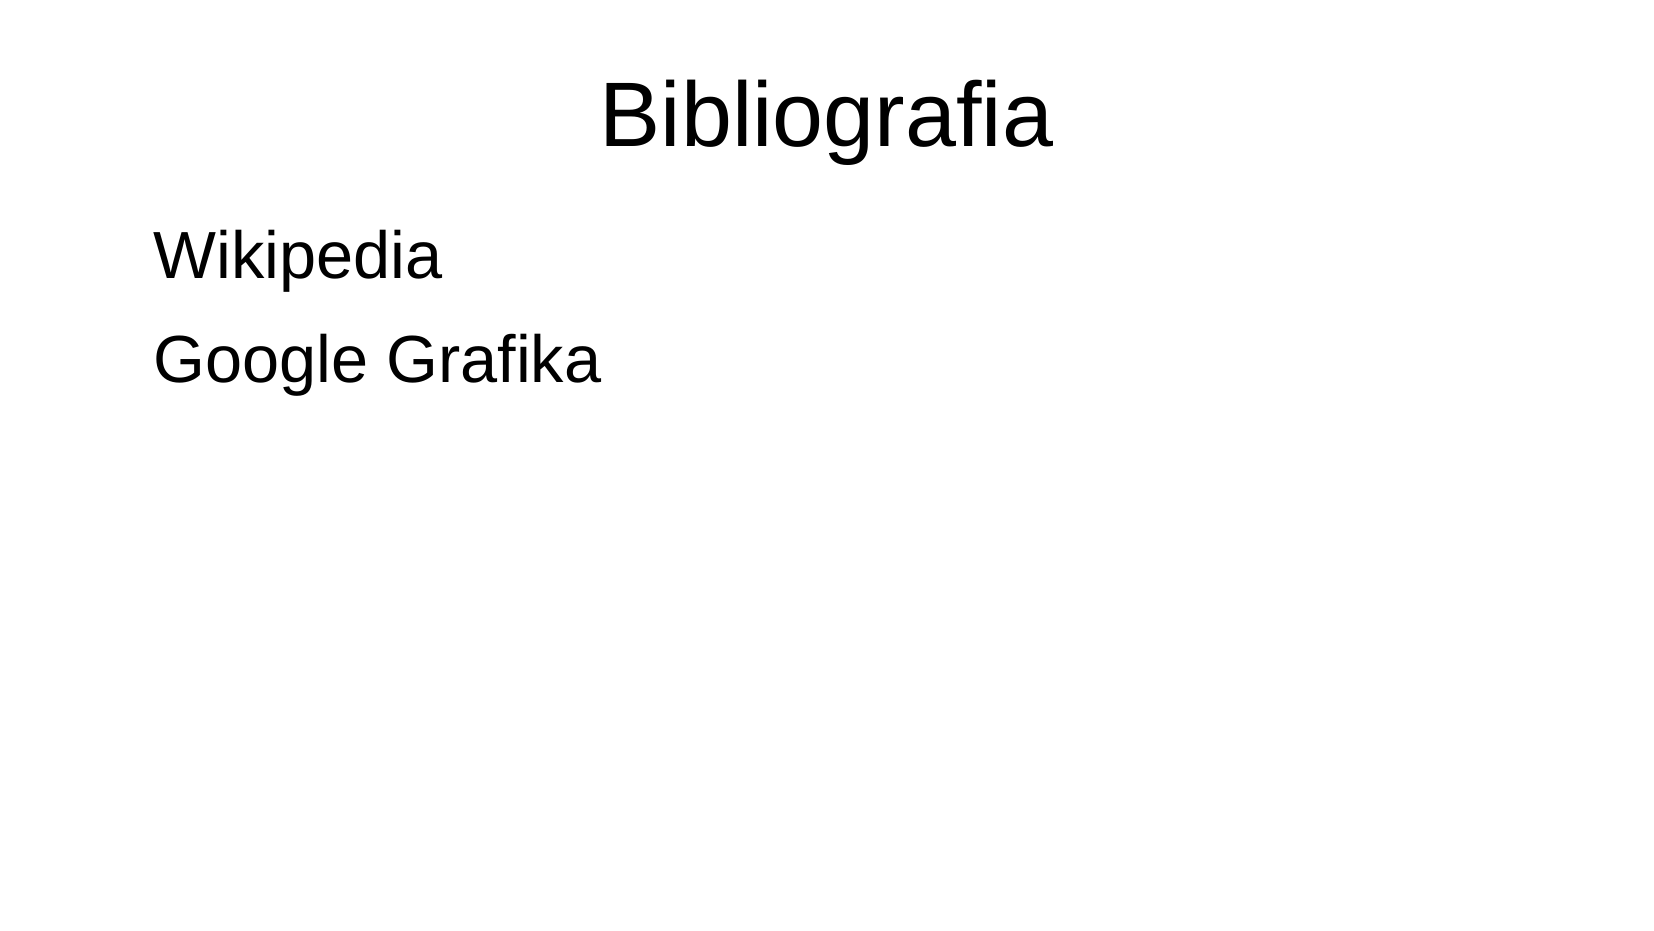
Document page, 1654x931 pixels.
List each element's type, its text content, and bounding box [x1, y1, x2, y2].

title Bibliografia [82, 37, 1571, 193]
list Wikipedia Google Grafika [82, 217, 1571, 758]
